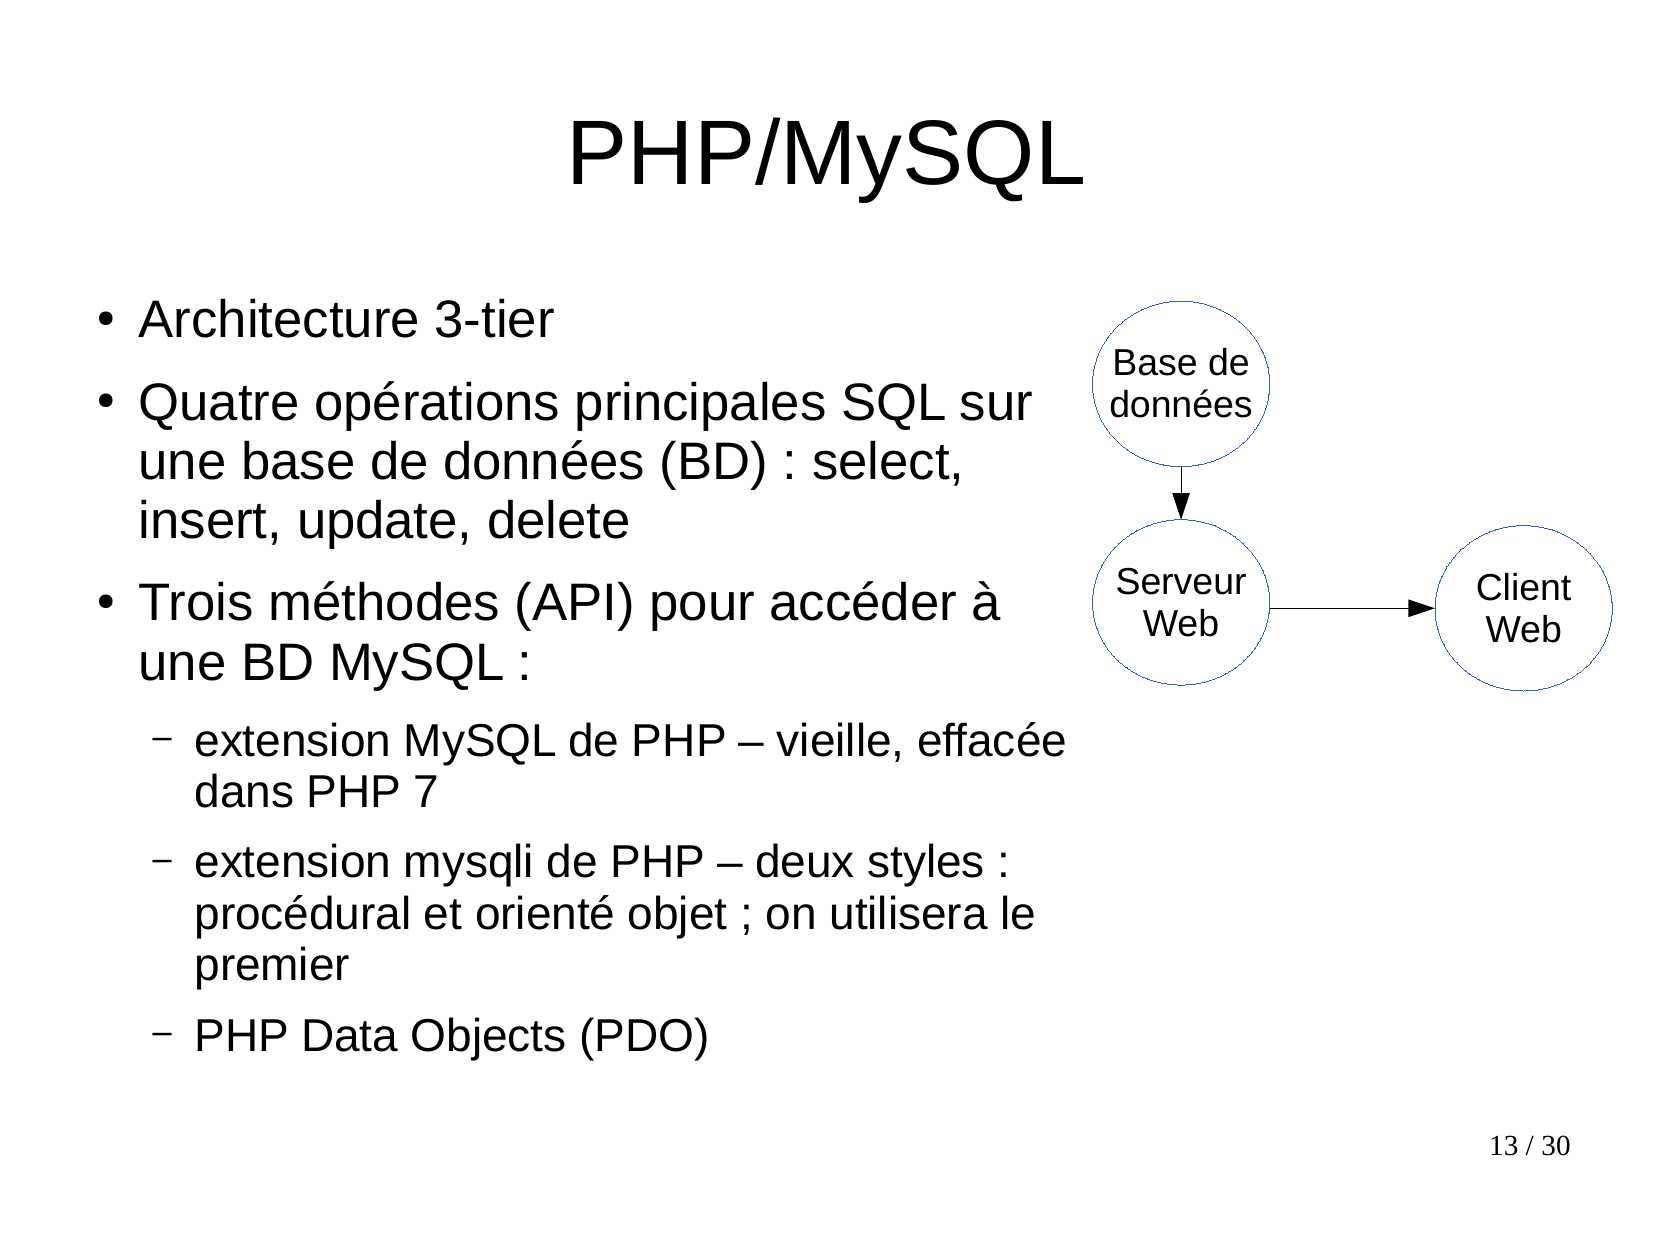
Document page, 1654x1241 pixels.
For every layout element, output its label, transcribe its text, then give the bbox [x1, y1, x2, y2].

list Architecture 3-tier Quatre opérations principales SQL sur une base de données (BD) : select, insert, update, delete Trois méthodes (API) pour accéder à une BD MySQL : extension MySQL de PHP – vieille, effacée dans PHP 7 extension mysqli de PHP – deux styles : procédural et orienté objet ; on utilisera le premier PHP Data Objects (PDO) [82, 290, 1075, 1063]
title PHP/MySQL [82, 49, 1571, 257]
text_box Client Web [1435, 525, 1613, 692]
text_box Base de données [1092, 301, 1270, 467]
text_box Serveur Web [1092, 519, 1270, 686]
